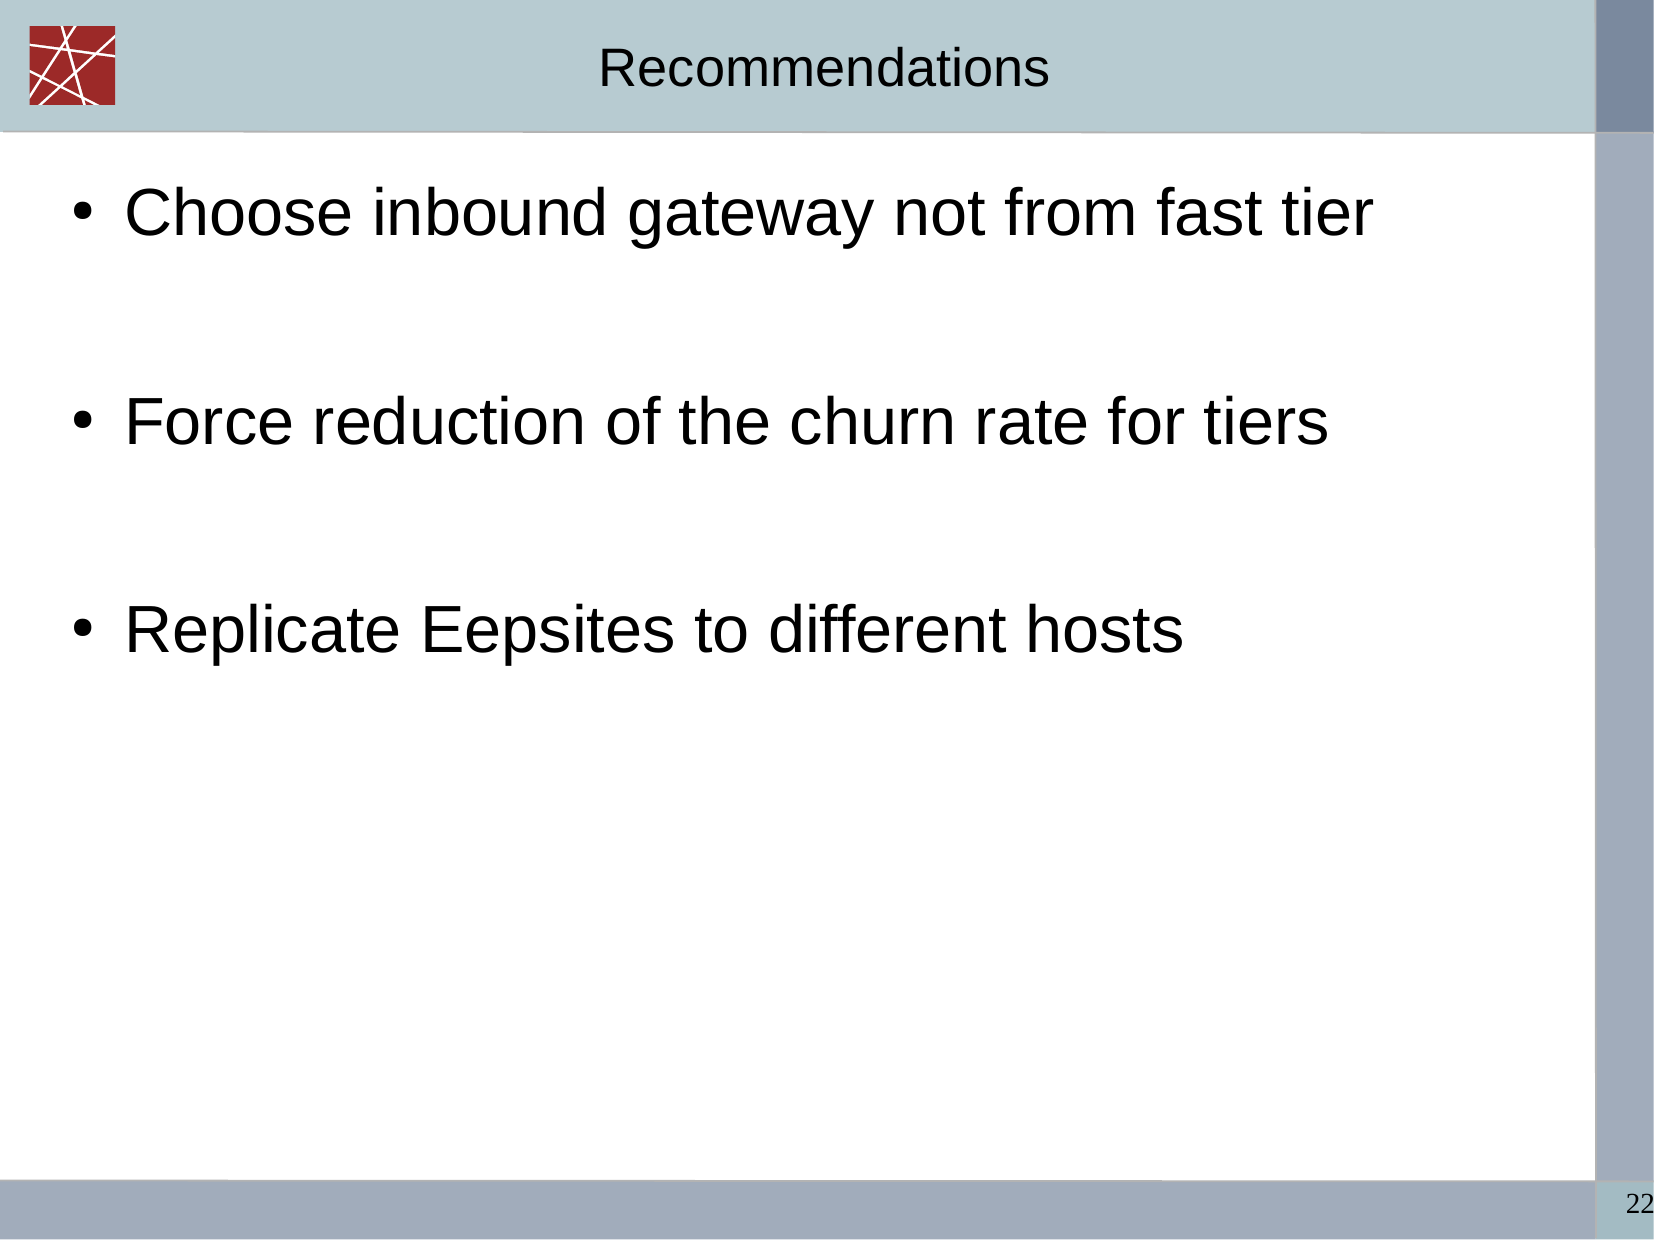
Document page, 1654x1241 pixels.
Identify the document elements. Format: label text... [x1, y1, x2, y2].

title Recommendations [81, 9, 1570, 126]
list Choose inbound gateway not from fast tier Force reduction of the churn rate for tiers Replicate Eepsites to different hosts [53, 175, 1542, 979]
